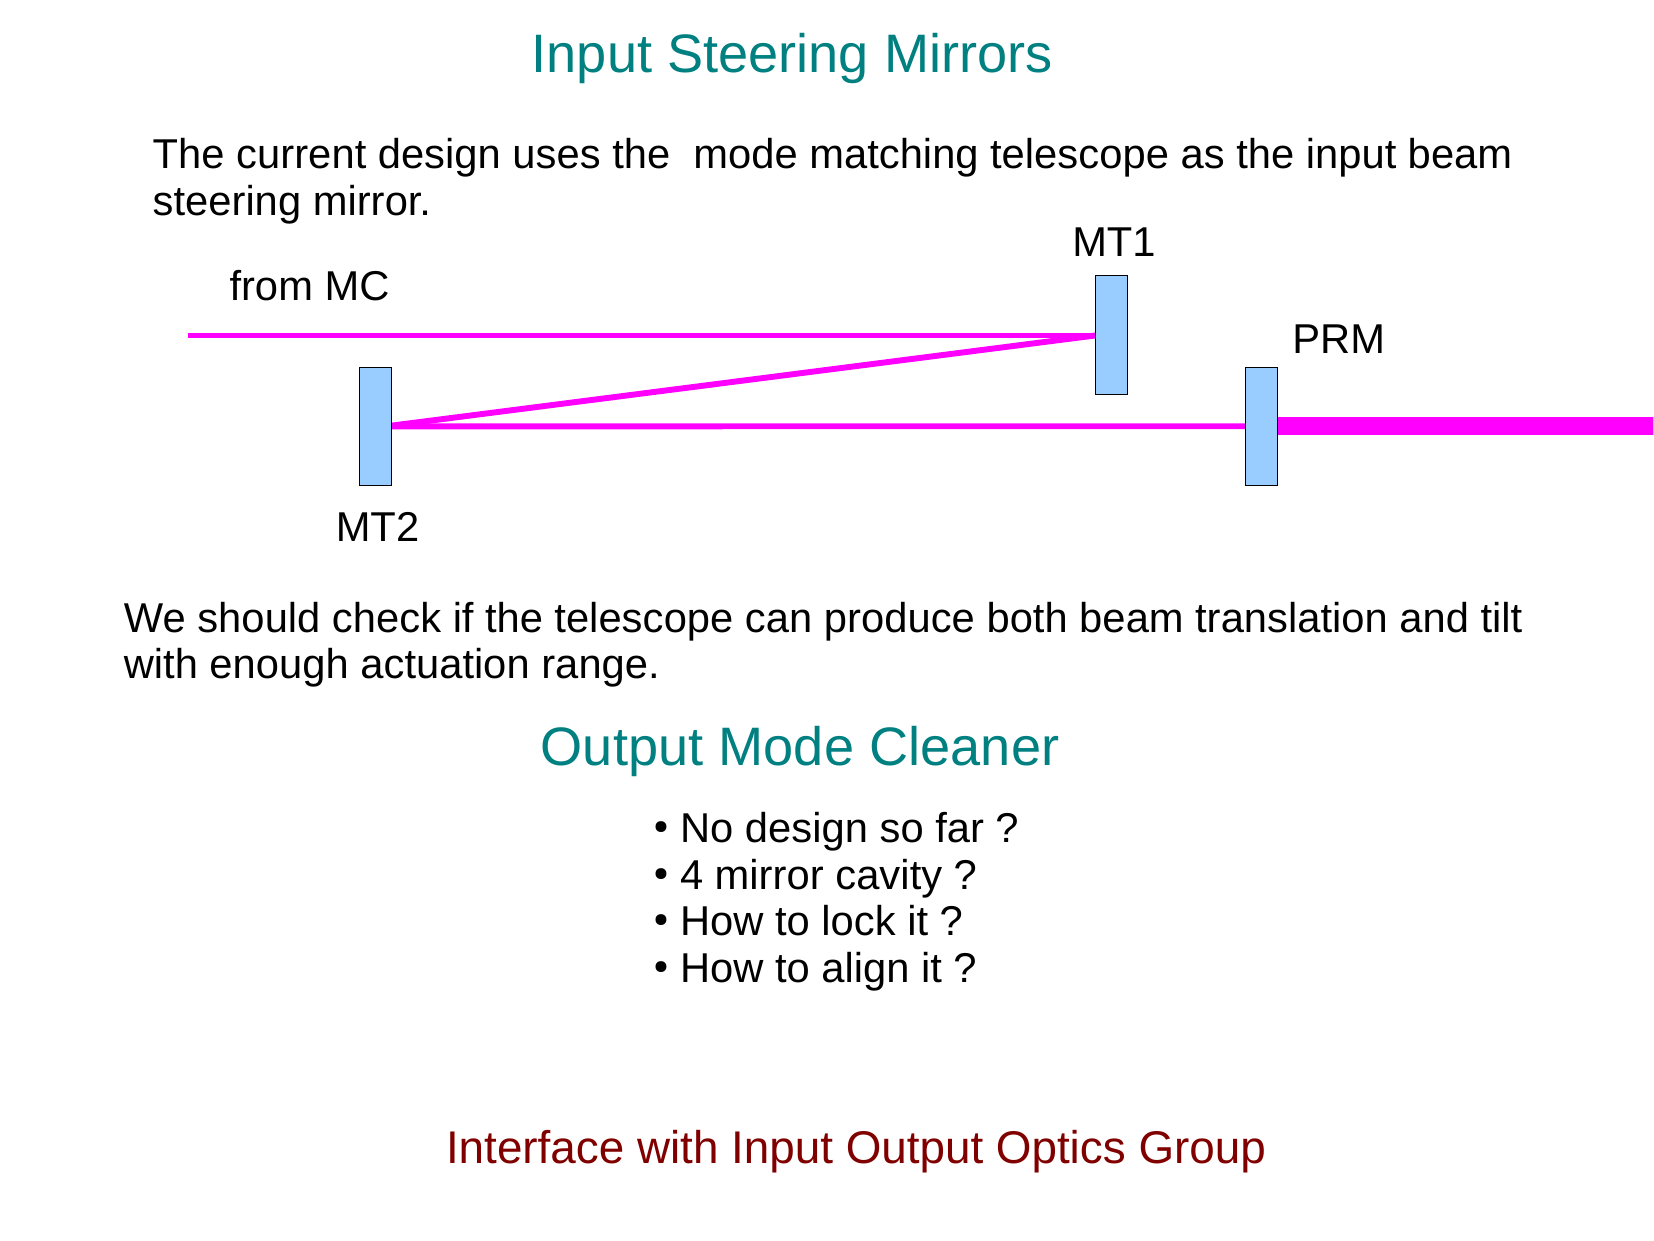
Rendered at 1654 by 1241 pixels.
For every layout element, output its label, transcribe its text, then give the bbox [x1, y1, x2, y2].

text_box Input Steering Mirrors [516, 16, 1069, 92]
text_box We should check if the telescope can produce both beam translation and tilt with enough actuation range. [108, 587, 1538, 696]
text_box PRM [1277, 308, 1401, 370]
text_box No design so far ? 4 mirror cavity ? How to lock it ? How to align it ? [638, 797, 1034, 999]
text_box The current design uses the mode matching telescope as the input beam steering mirror. [137, 123, 1528, 232]
text_box [1245, 367, 1278, 486]
text_box MT1 [1057, 232, 1171, 273]
text_box MT2 [321, 496, 435, 558]
text_box Output Mode Cleaner [526, 708, 1076, 785]
text_box from MC [214, 255, 405, 317]
text_box [359, 367, 392, 486]
text_box [1095, 275, 1128, 395]
text_box Interface with Input Output Optics Group [431, 1114, 1282, 1181]
